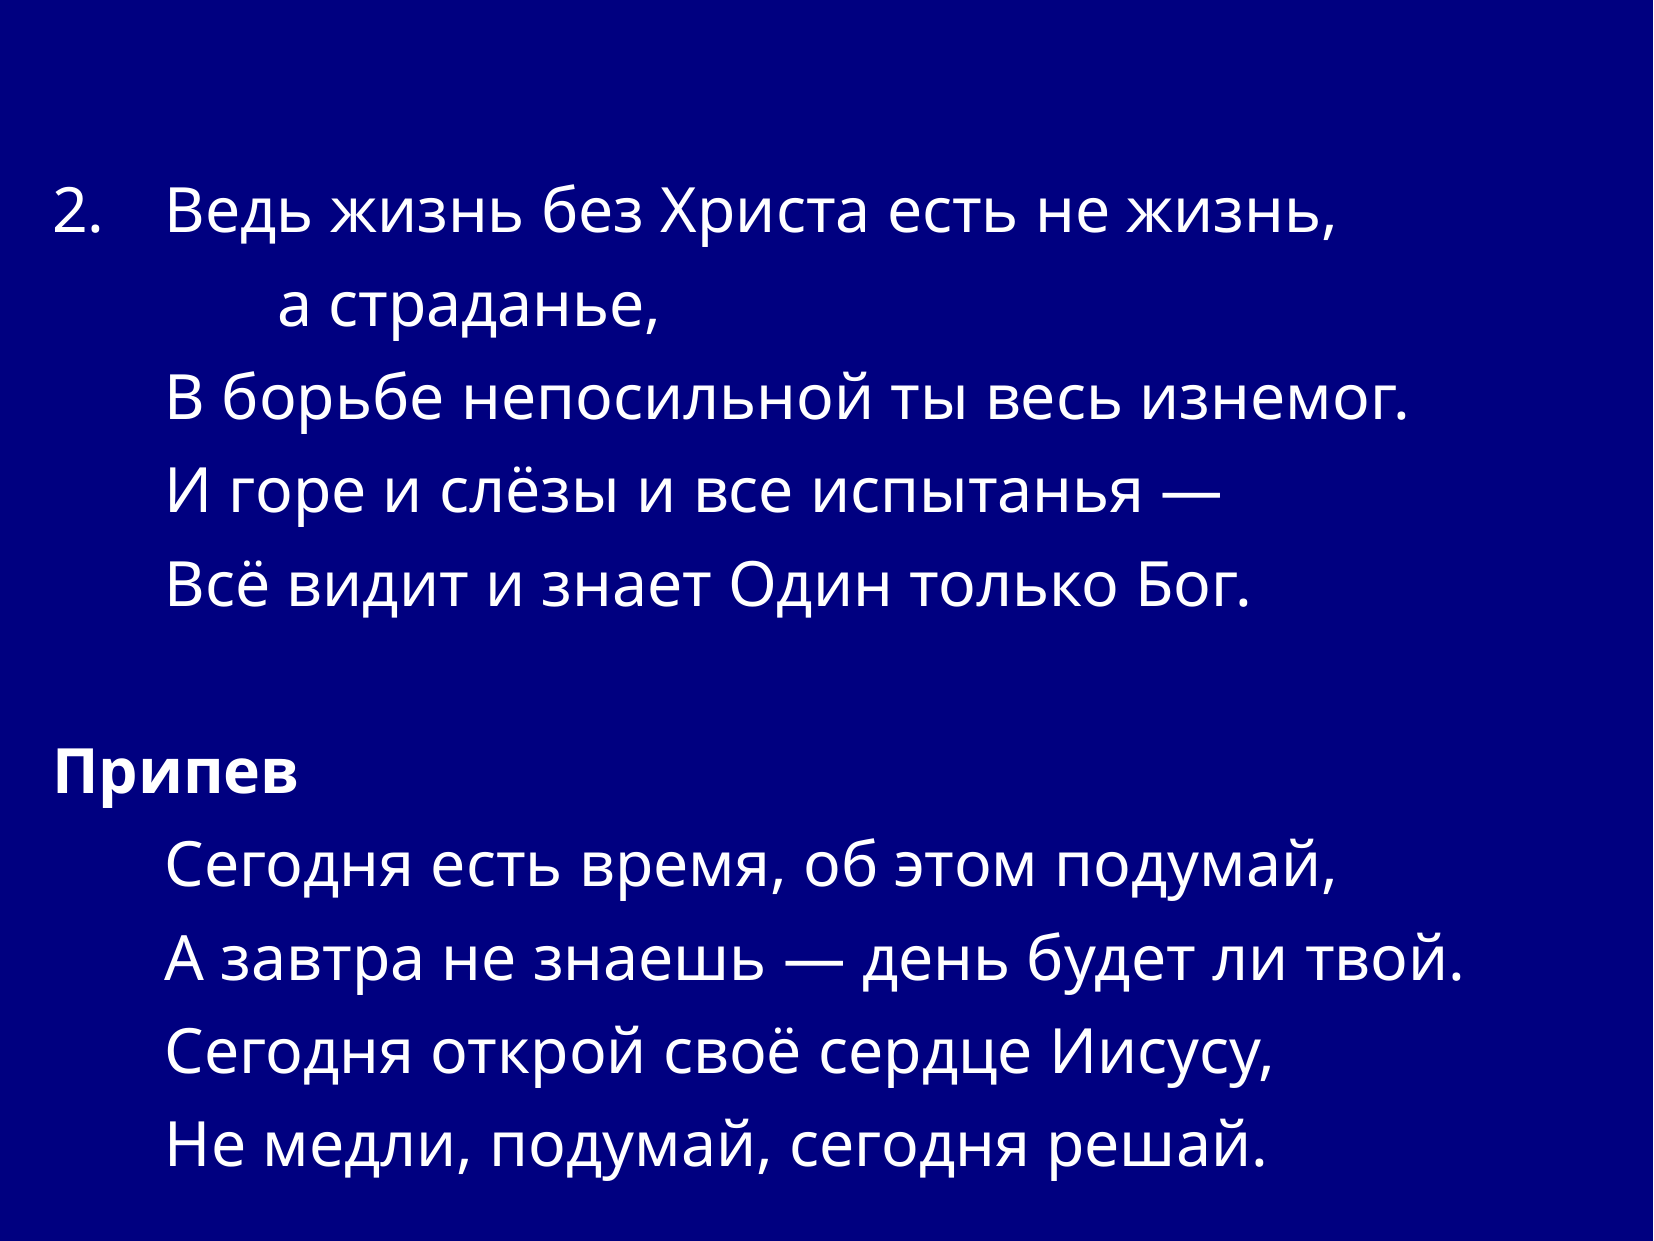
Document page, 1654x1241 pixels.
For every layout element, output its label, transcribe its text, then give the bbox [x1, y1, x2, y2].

text_box 2. Ведь жизнь без Христа есть не жизнь, а страданье, В борьбе непосильной ты весь изнемог. И горе и слёзы и все испытанья ― Всё видит и знает Один только Бог. Припев Сегодня есть время, об этом подумай, А завтра не знаешь ― день будет ли твой. Сегодня открой своё сердце Иисусу, Не медли, подумай, сегодня решай. [37, 150, 1651, 1163]
